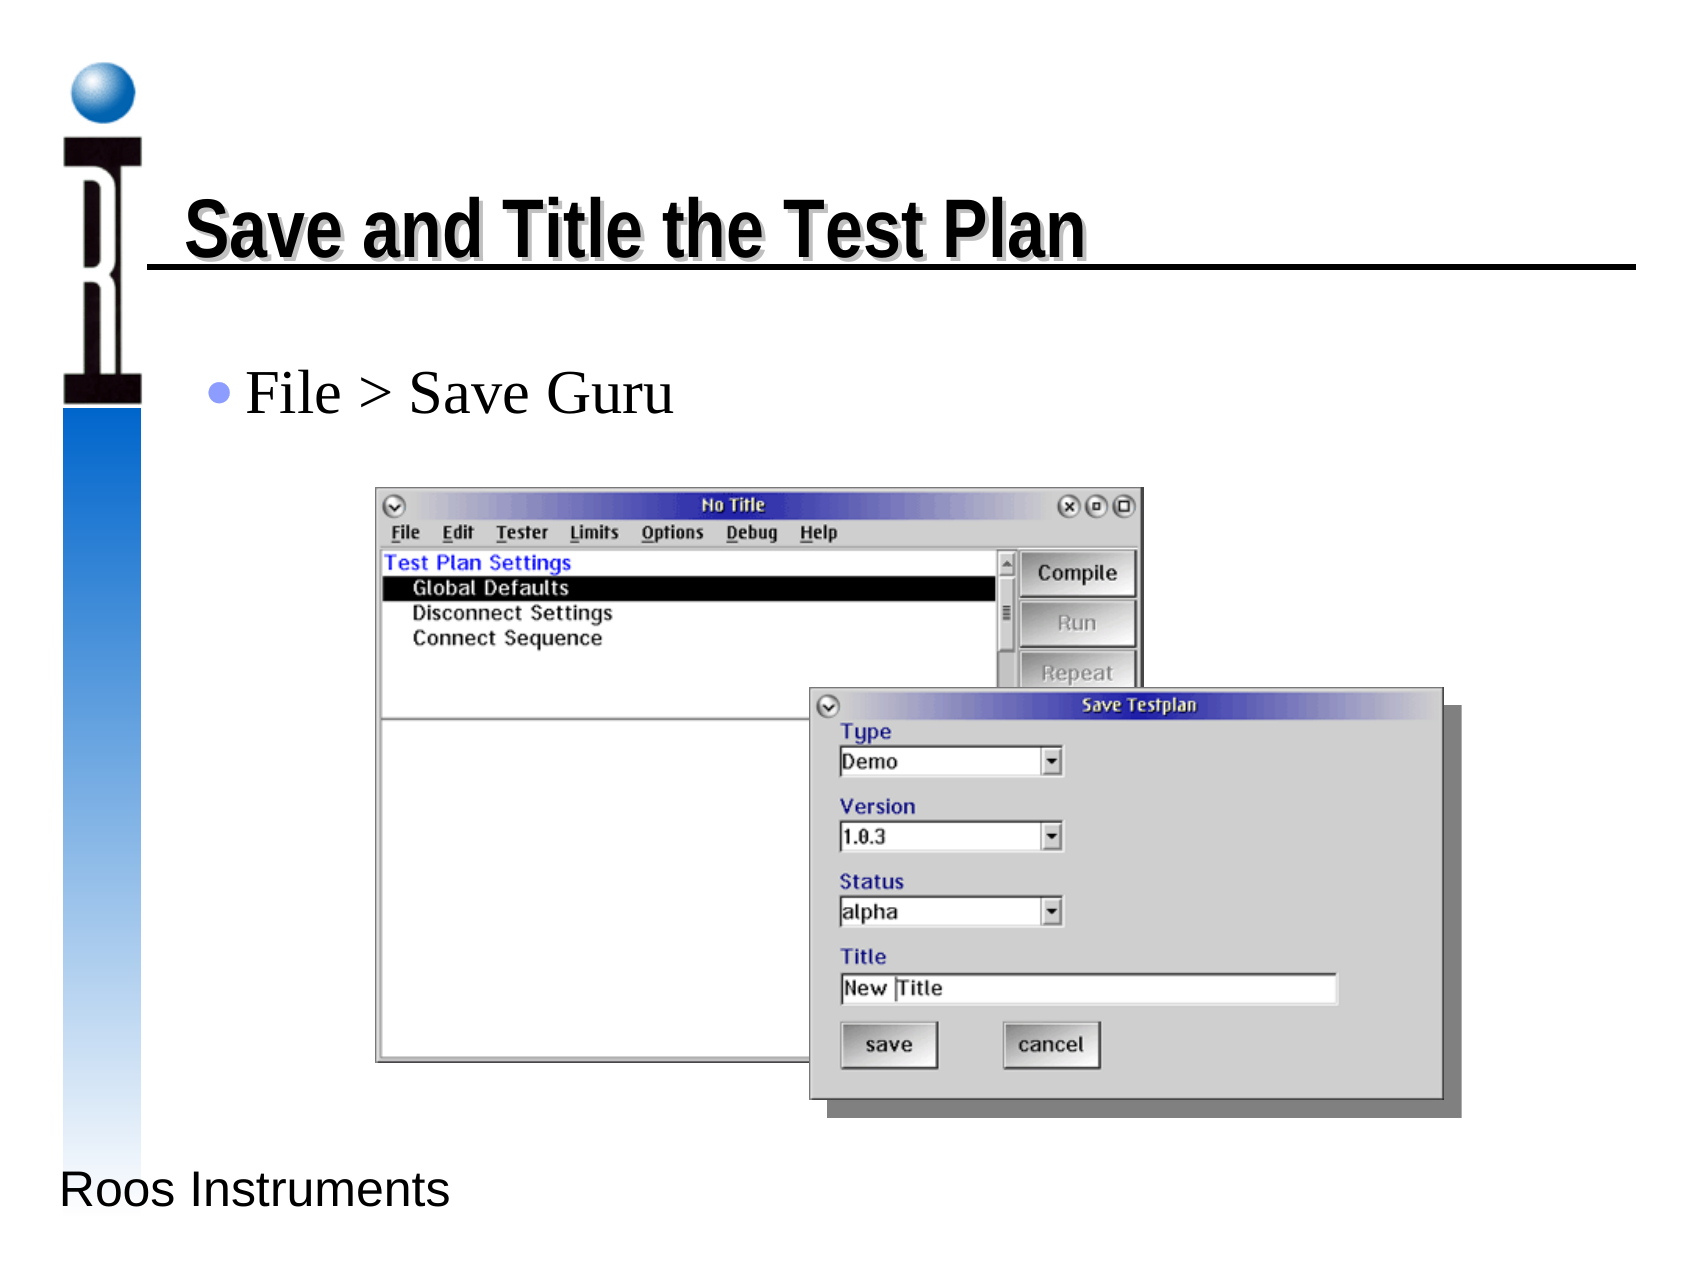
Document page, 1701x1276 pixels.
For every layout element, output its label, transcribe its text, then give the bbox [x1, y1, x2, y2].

picture [375, 487, 1444, 1100]
text_box Save and Title the Test Plan [184, 92, 1539, 272]
picture [59, 58, 147, 411]
text_box File > Save Guru [192, 358, 1550, 445]
